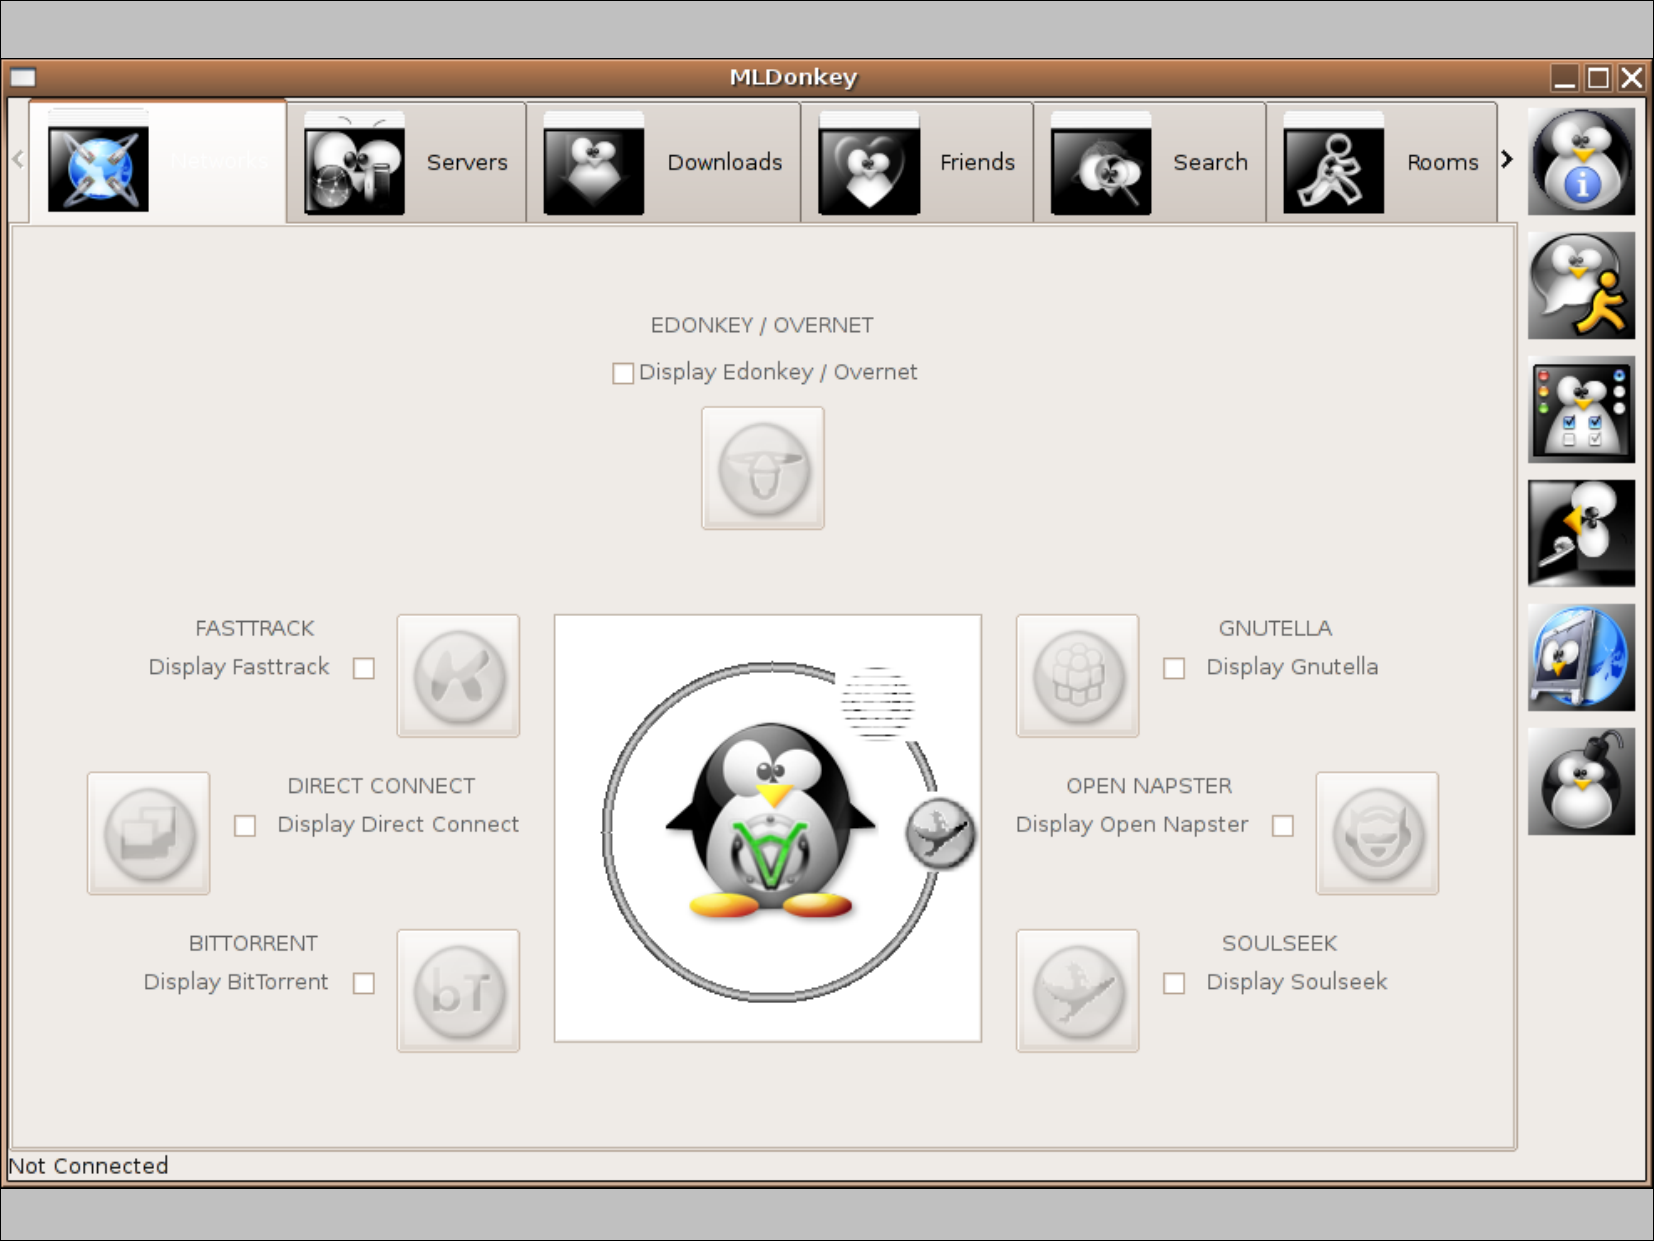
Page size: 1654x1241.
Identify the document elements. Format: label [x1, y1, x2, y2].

picture [0, 58, 1654, 1189]
text_box [0, 0, 1654, 58]
text_box [0, 1189, 1654, 1241]
